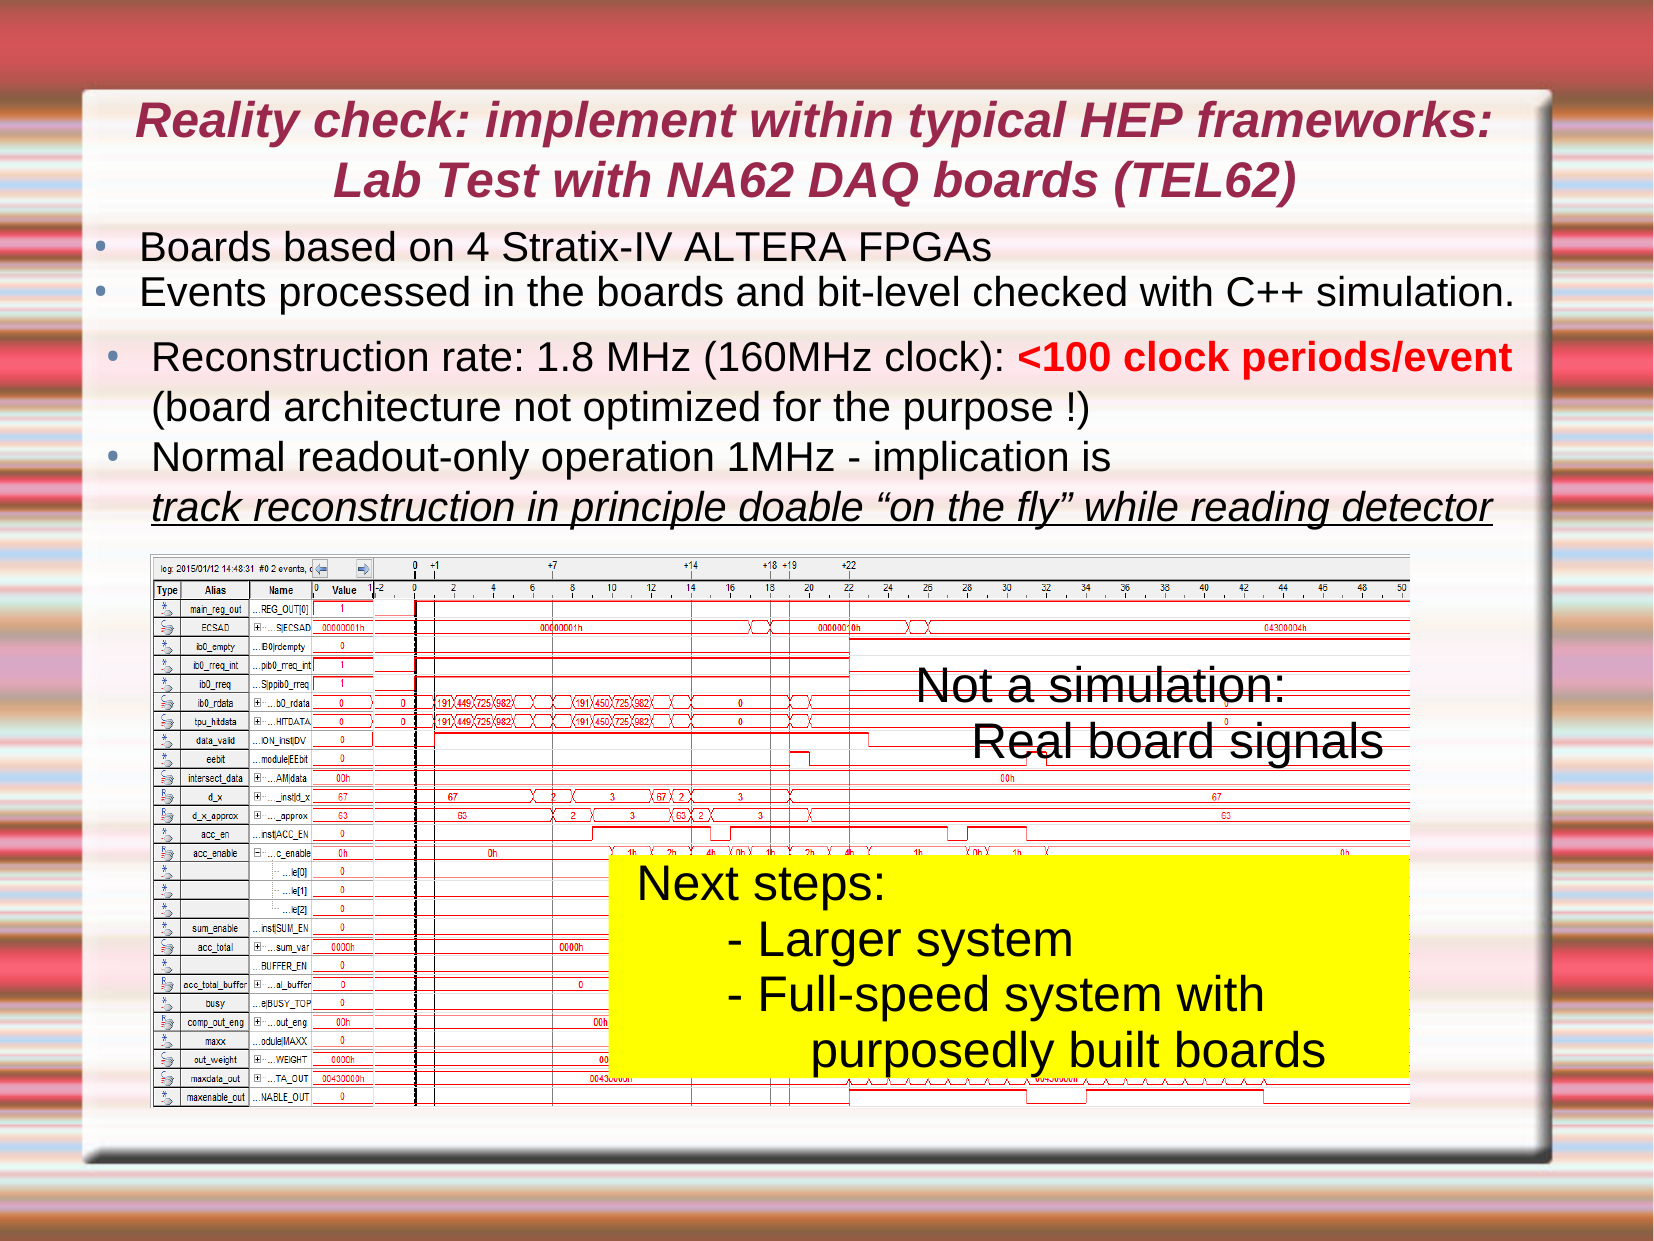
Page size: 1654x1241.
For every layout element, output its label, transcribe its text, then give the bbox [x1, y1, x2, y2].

picture [0, 0, 1654, 1241]
text_box Next steps: - Larger system - Full-speed system with purposedly built boards [608, 855, 1410, 1079]
text_box Reconstruction rate: 1.8 MHz (160MHz clock): <100 clock periods/event (board architecture not optimized for the purpose !) Normal readout-only operation 1MHz - implication is track reconstruction in principle doable “on the fly” while reading detector [105, 330, 1516, 569]
text_box Not a simulation: Real board signals [915, 657, 1385, 826]
title Reality check: implement within typical HEP frameworks: Lab Test with NA62 DAQ boards (TEL62) [109, 85, 1521, 210]
text_box Boards based on 4 Stratix-IV ALTERA FPGAs Events processed in the boards and bit-level checked with C++ simulation. [84, 217, 1531, 556]
